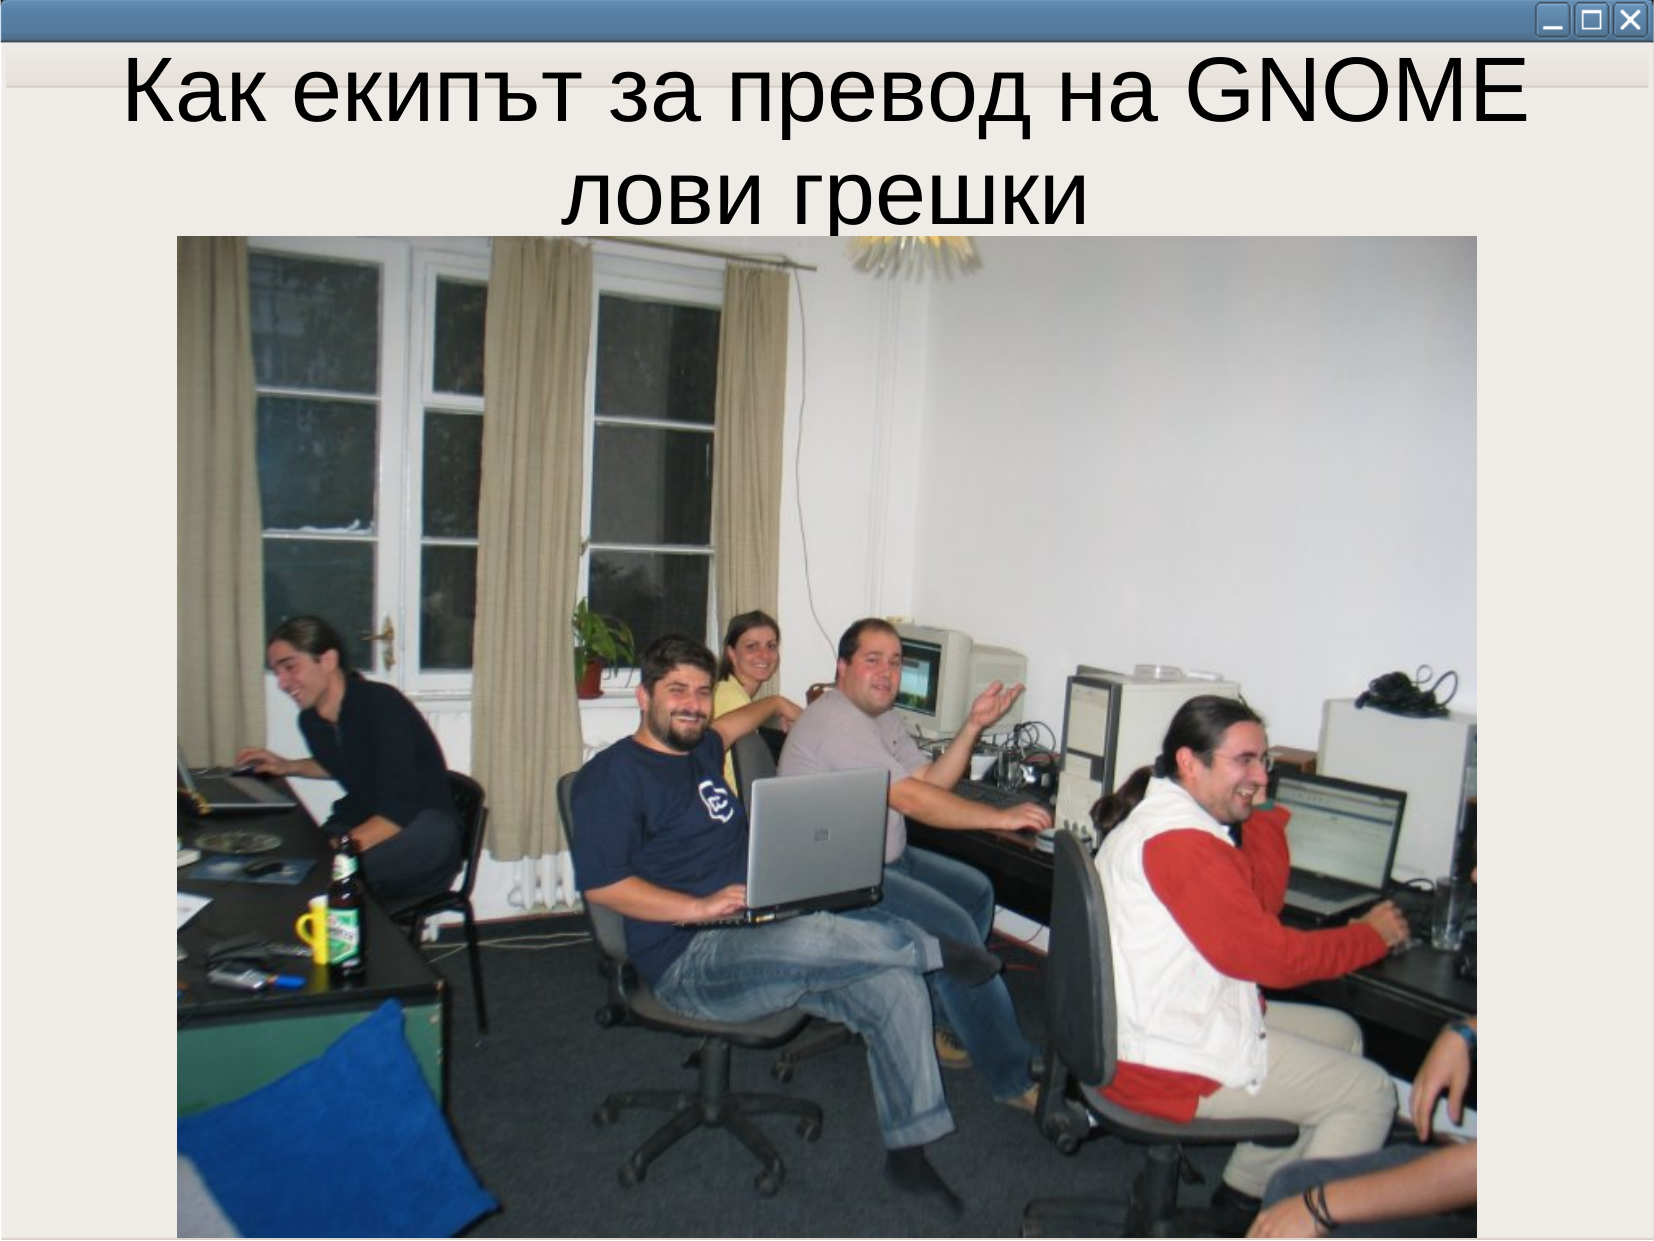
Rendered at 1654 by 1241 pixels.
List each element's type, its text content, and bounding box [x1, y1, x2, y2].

picture [0, 0, 1654, 1240]
title Как екипът за превод на GNOME лови грешки [82, 37, 1571, 245]
